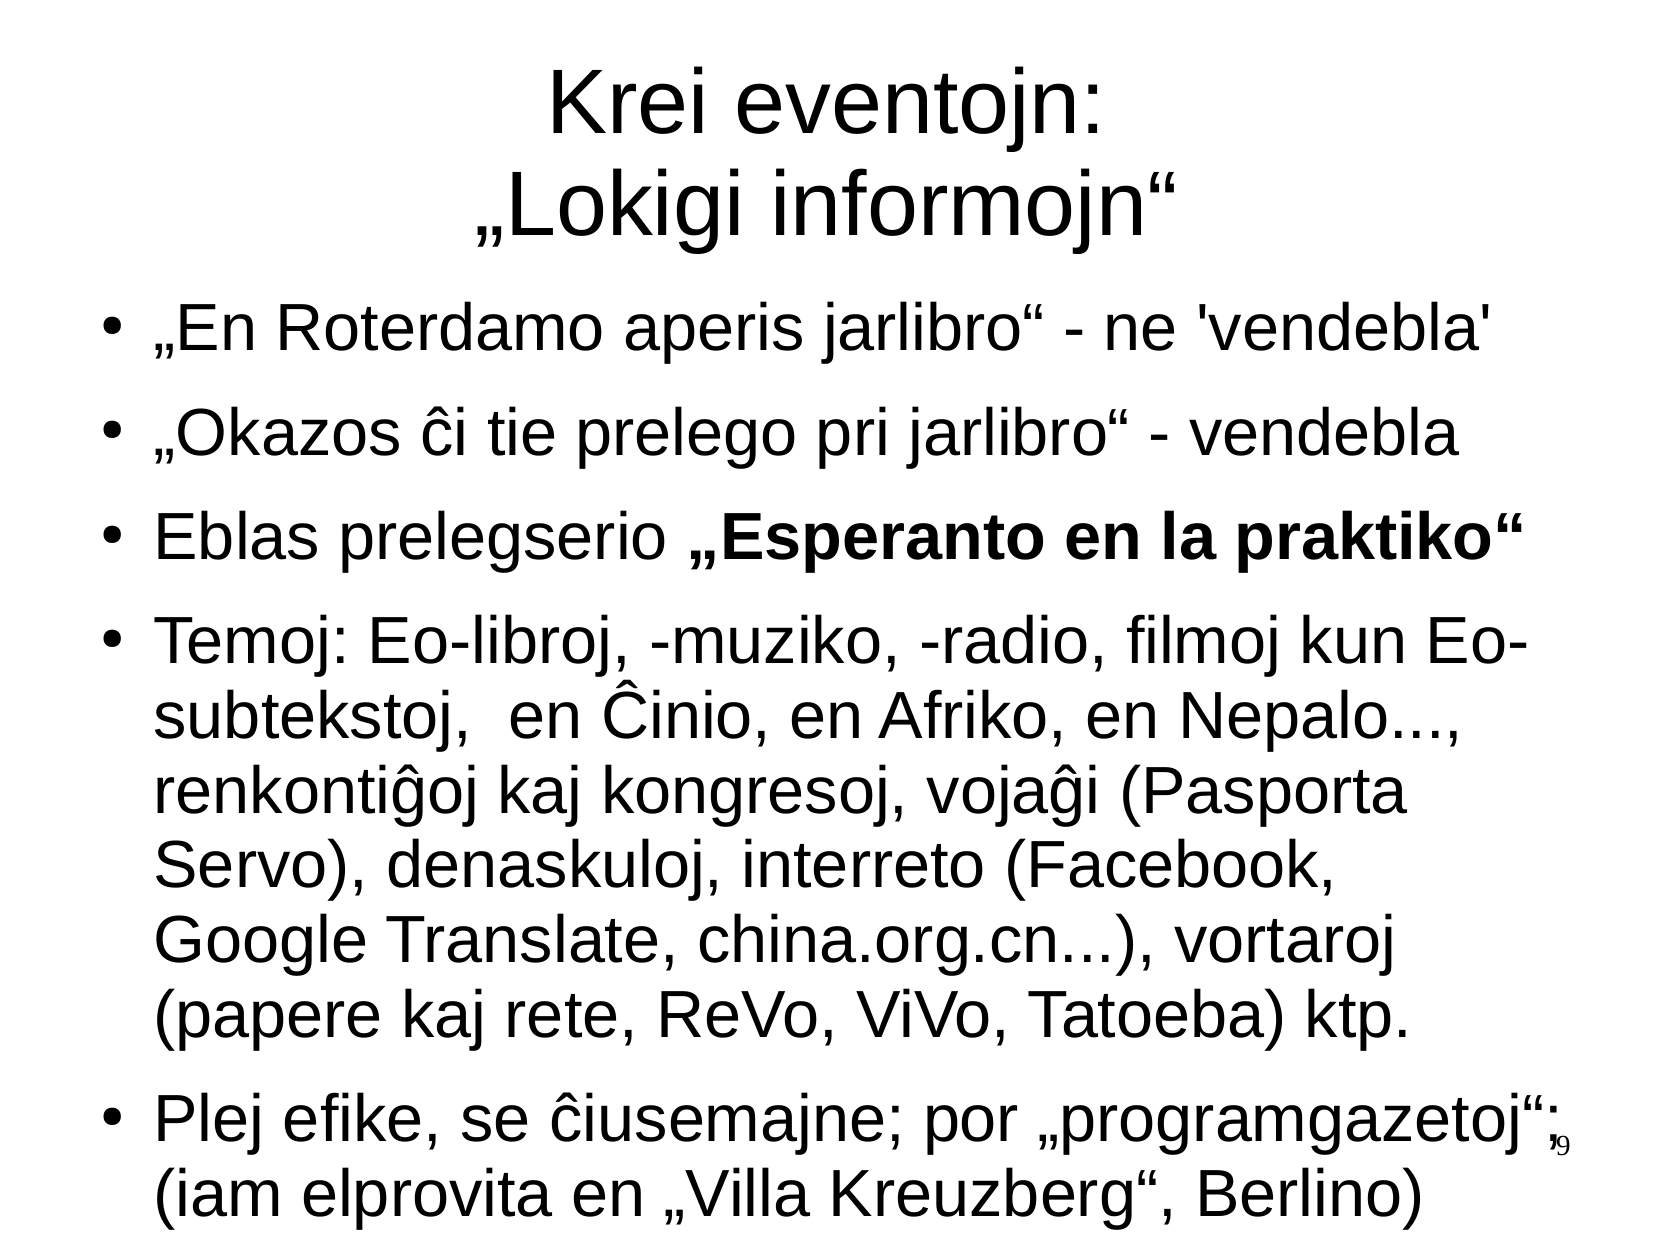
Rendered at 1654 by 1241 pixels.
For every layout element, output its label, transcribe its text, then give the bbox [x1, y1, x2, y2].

list „En Roterdamo aperis jarlibro“ - ne 'vendebla' „Okazos ĉi tie prelego pri jarlibro“ - vendebla Eblas prelegserio „Esperanto en la praktiko“ Temoj: Eo-libroj, -muziko, -radio, filmoj kun Eo-subtekstoj, en Ĉinio, en Afriko, en Nepalo..., renkontiĝoj kaj kongresoj, vojaĝi (Pasporta Servo), denaskuloj, interreto (Facebook, Google Translate, china.org.cn...), vortaroj (papere kaj rete, ReVo, ViVo, Tatoeba) ktp. Plej efike, se ĉiusemajne; por „programgazetoj“; (iam elprovita en „Villa Kreuzberg“, Berlino) [82, 290, 1571, 1231]
title Krei eventojn: „Lokigi informojn“ [82, 49, 1571, 257]
